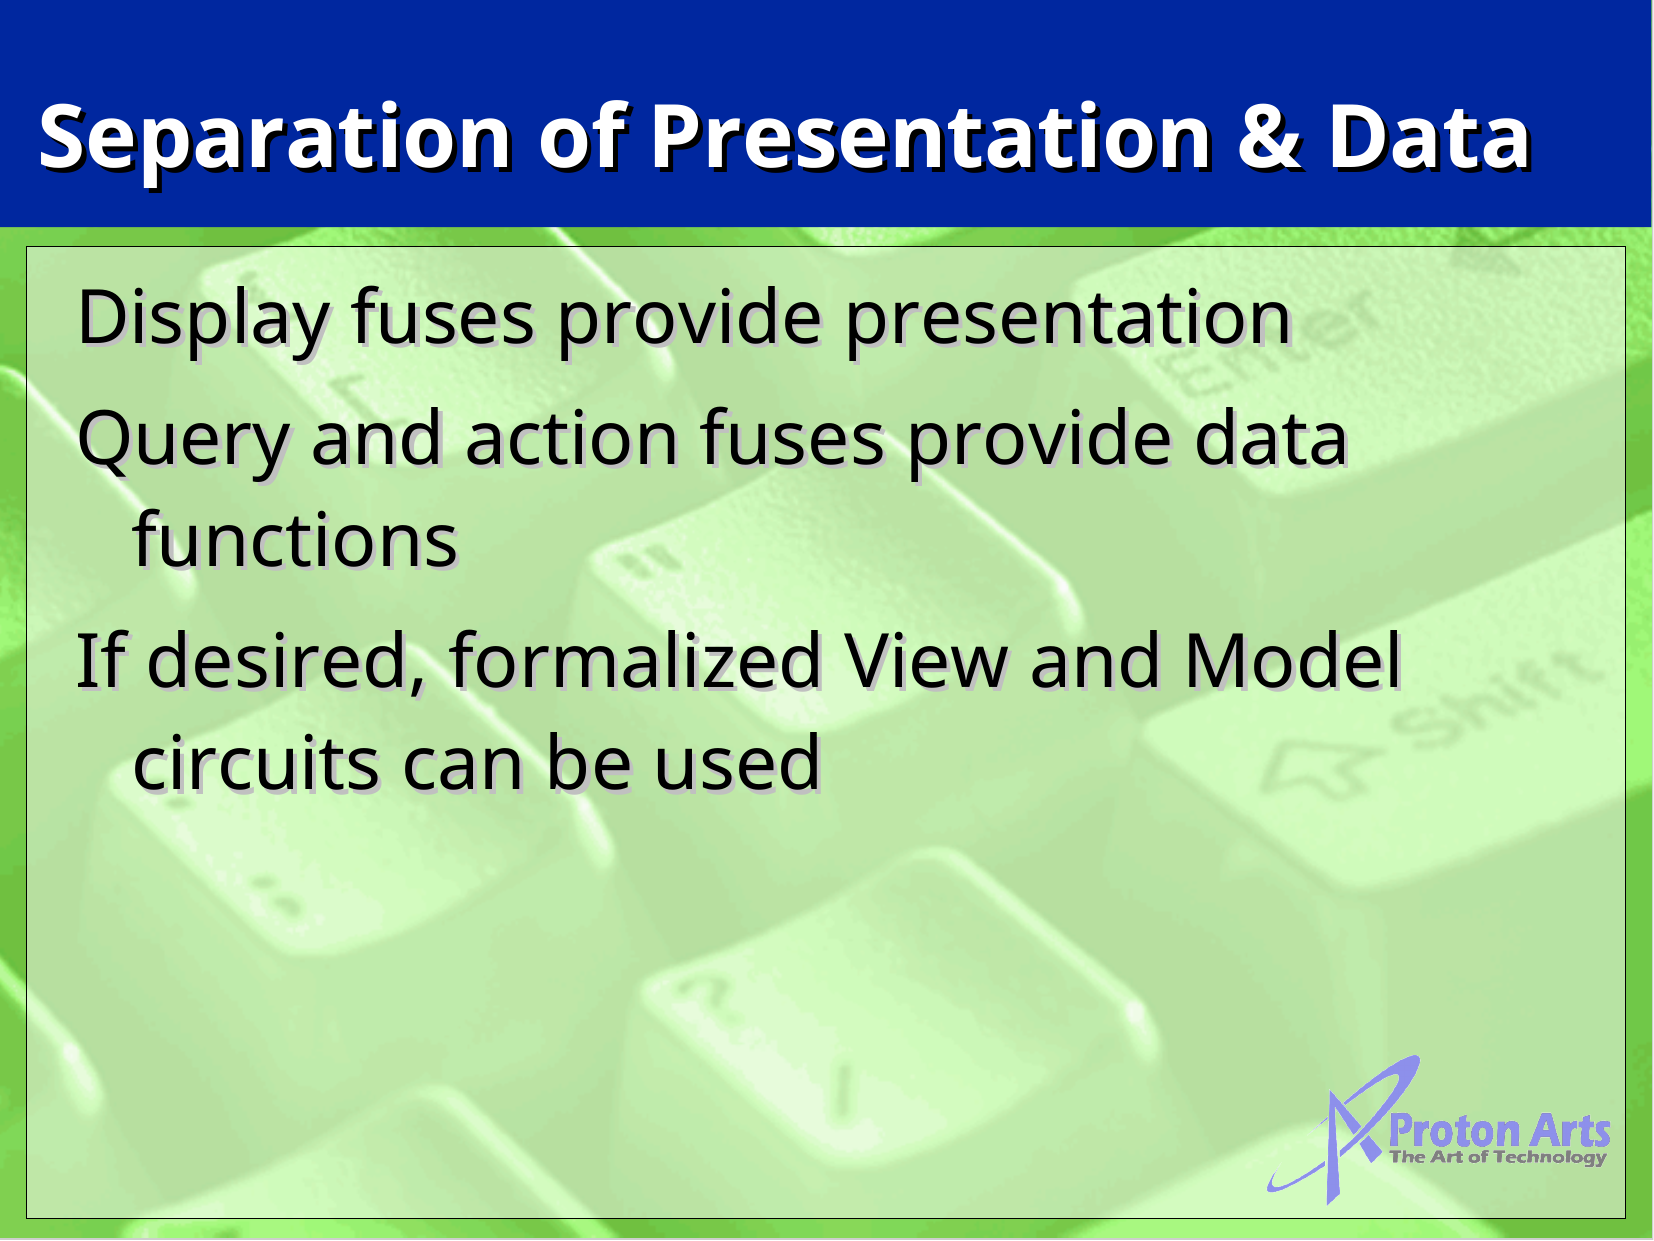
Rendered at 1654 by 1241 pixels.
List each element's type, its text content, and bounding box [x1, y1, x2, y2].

picture [0, 228, 1652, 1238]
title Separation of Presentation & Data [37, 37, 1613, 230]
list Display fuses provide presentation Query and action fuses provide data functions If desired, formalized View and Model circuits can be used [75, 263, 1425, 1006]
